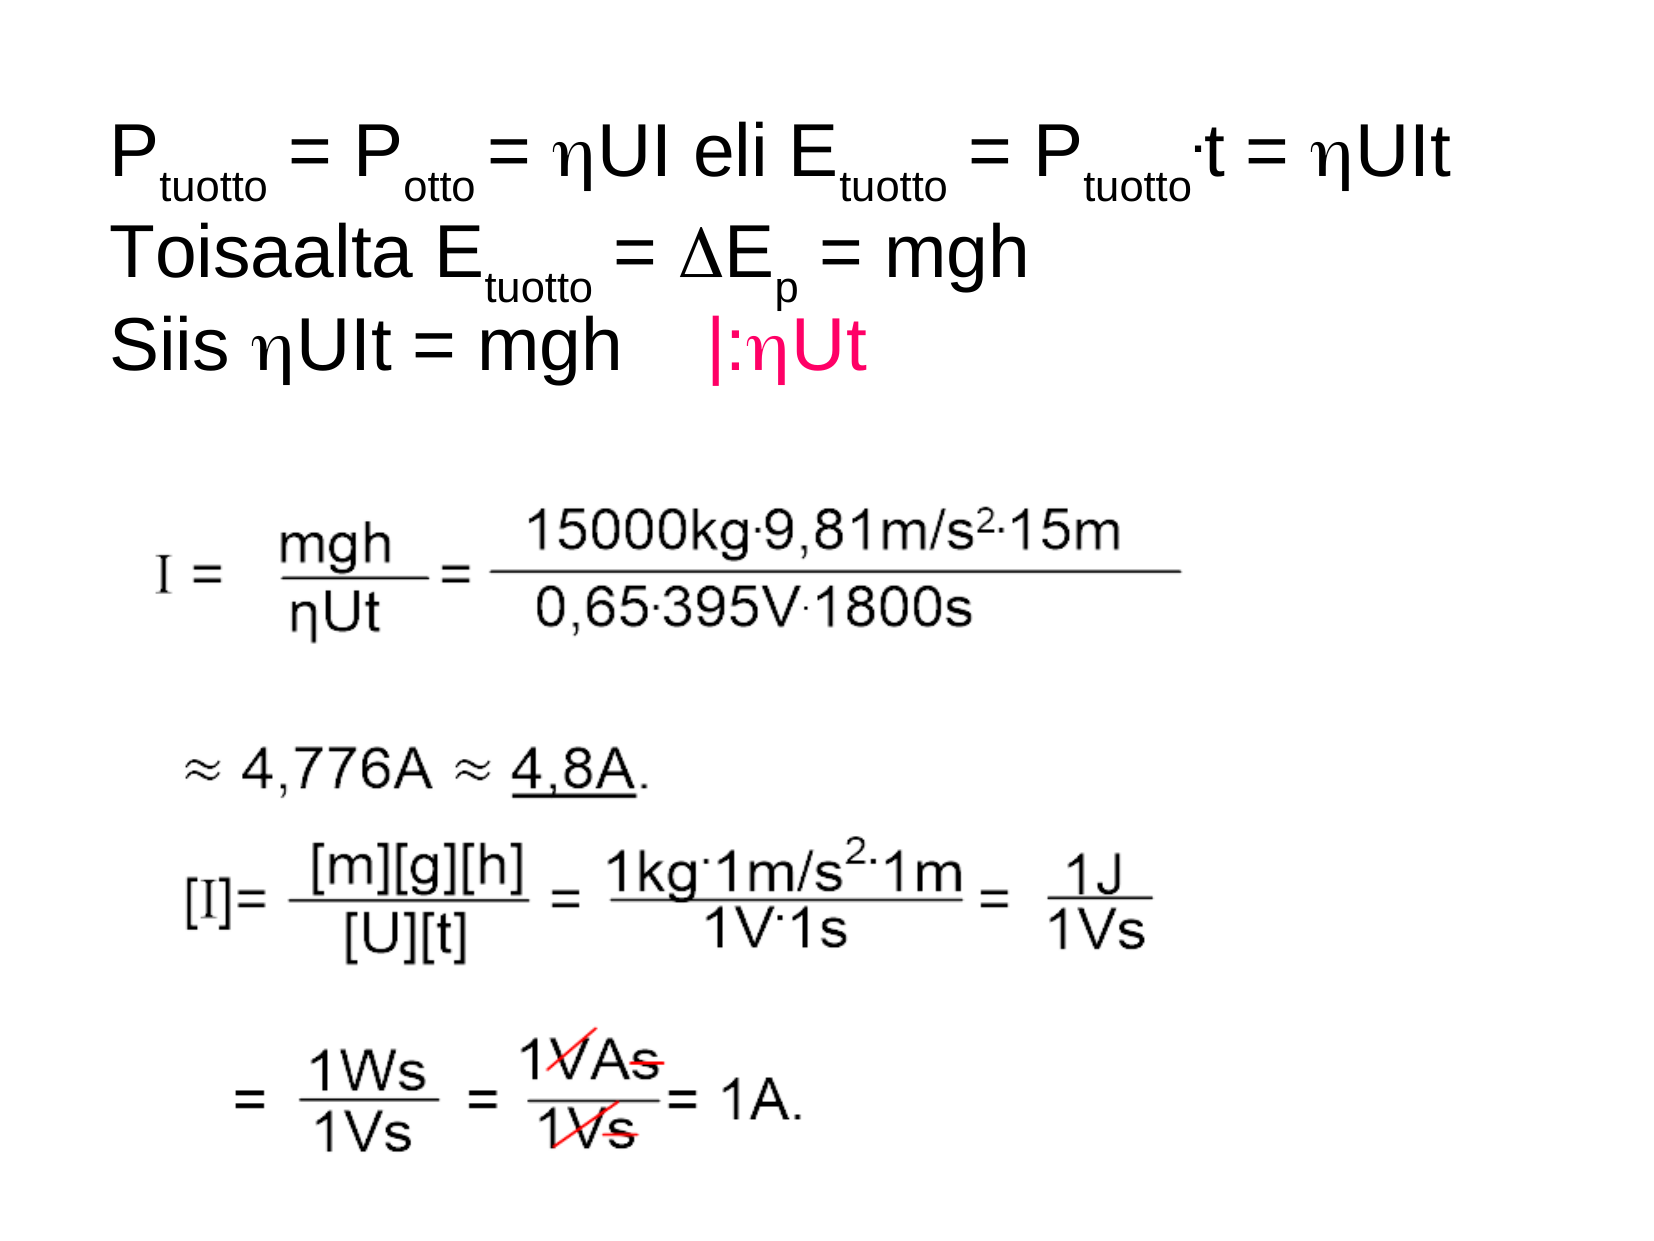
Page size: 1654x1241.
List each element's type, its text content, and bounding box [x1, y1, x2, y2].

picture [106, 448, 1298, 1203]
text_box Ptuotto = Potto = UI eli Etuotto = Ptuotto.t = UIt Toisaalta Etuotto = Ep = mgh Siis UIt = mgh |:Ut [94, 94, 1654, 953]
